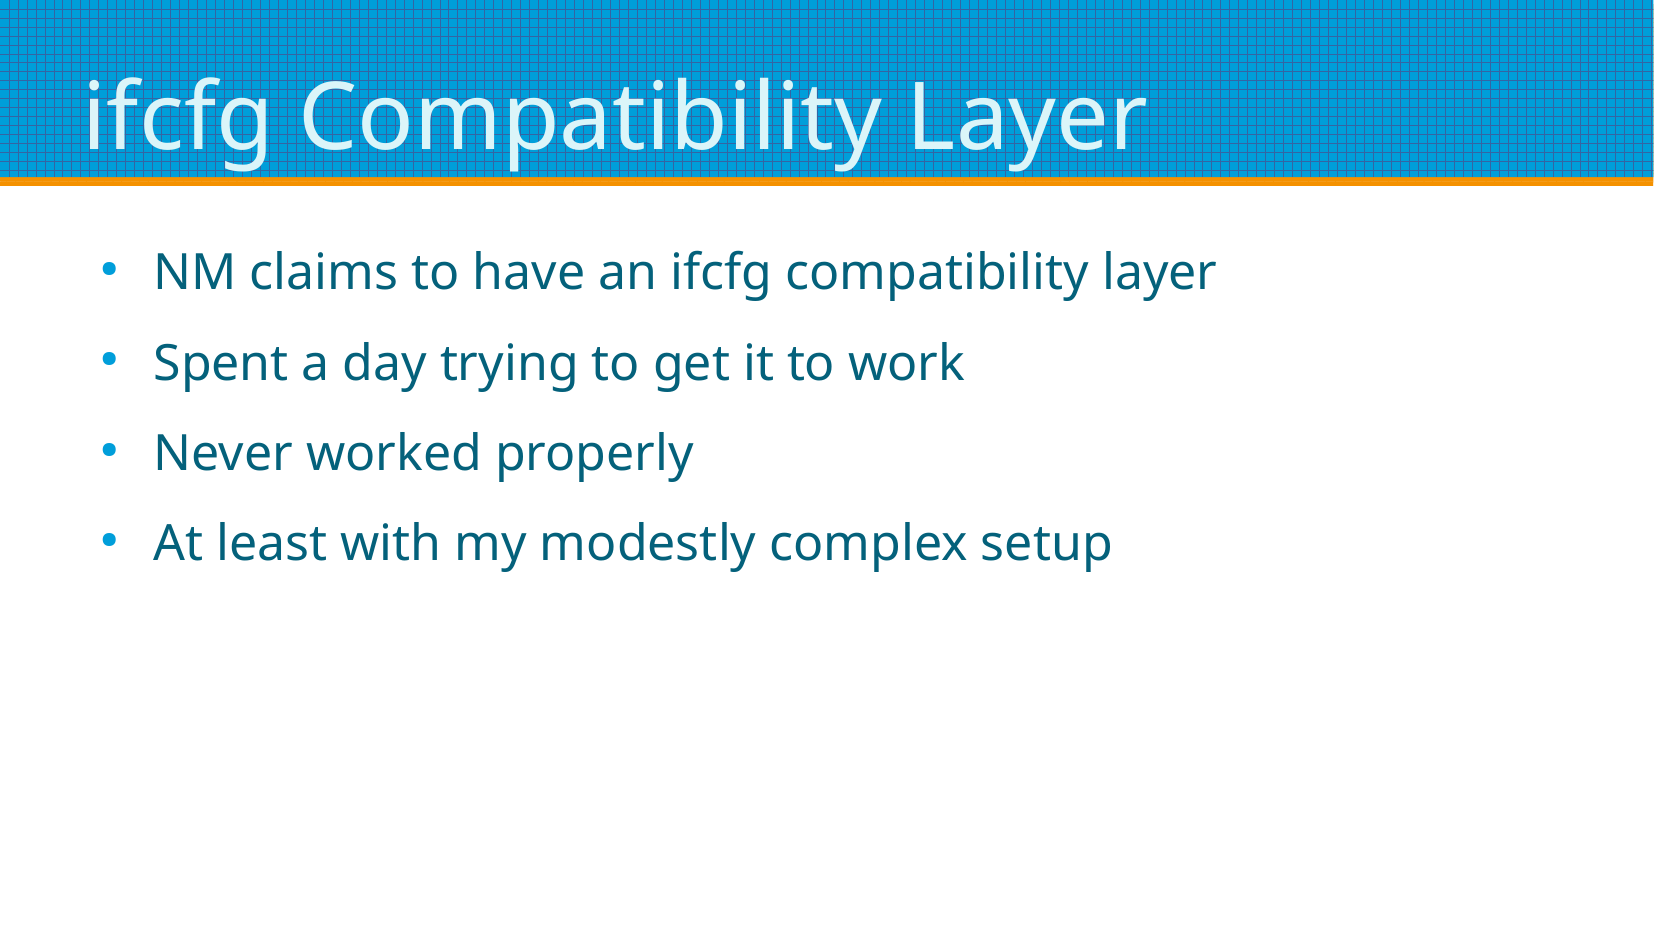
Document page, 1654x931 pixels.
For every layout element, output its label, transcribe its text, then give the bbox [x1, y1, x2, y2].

title ifcfg Compatibility Layer [82, 14, 1571, 178]
list NM claims to have an ifcfg compatibility layer Spent a day trying to get it to work Never worked properly At least with my modestly complex setup [82, 236, 1571, 813]
